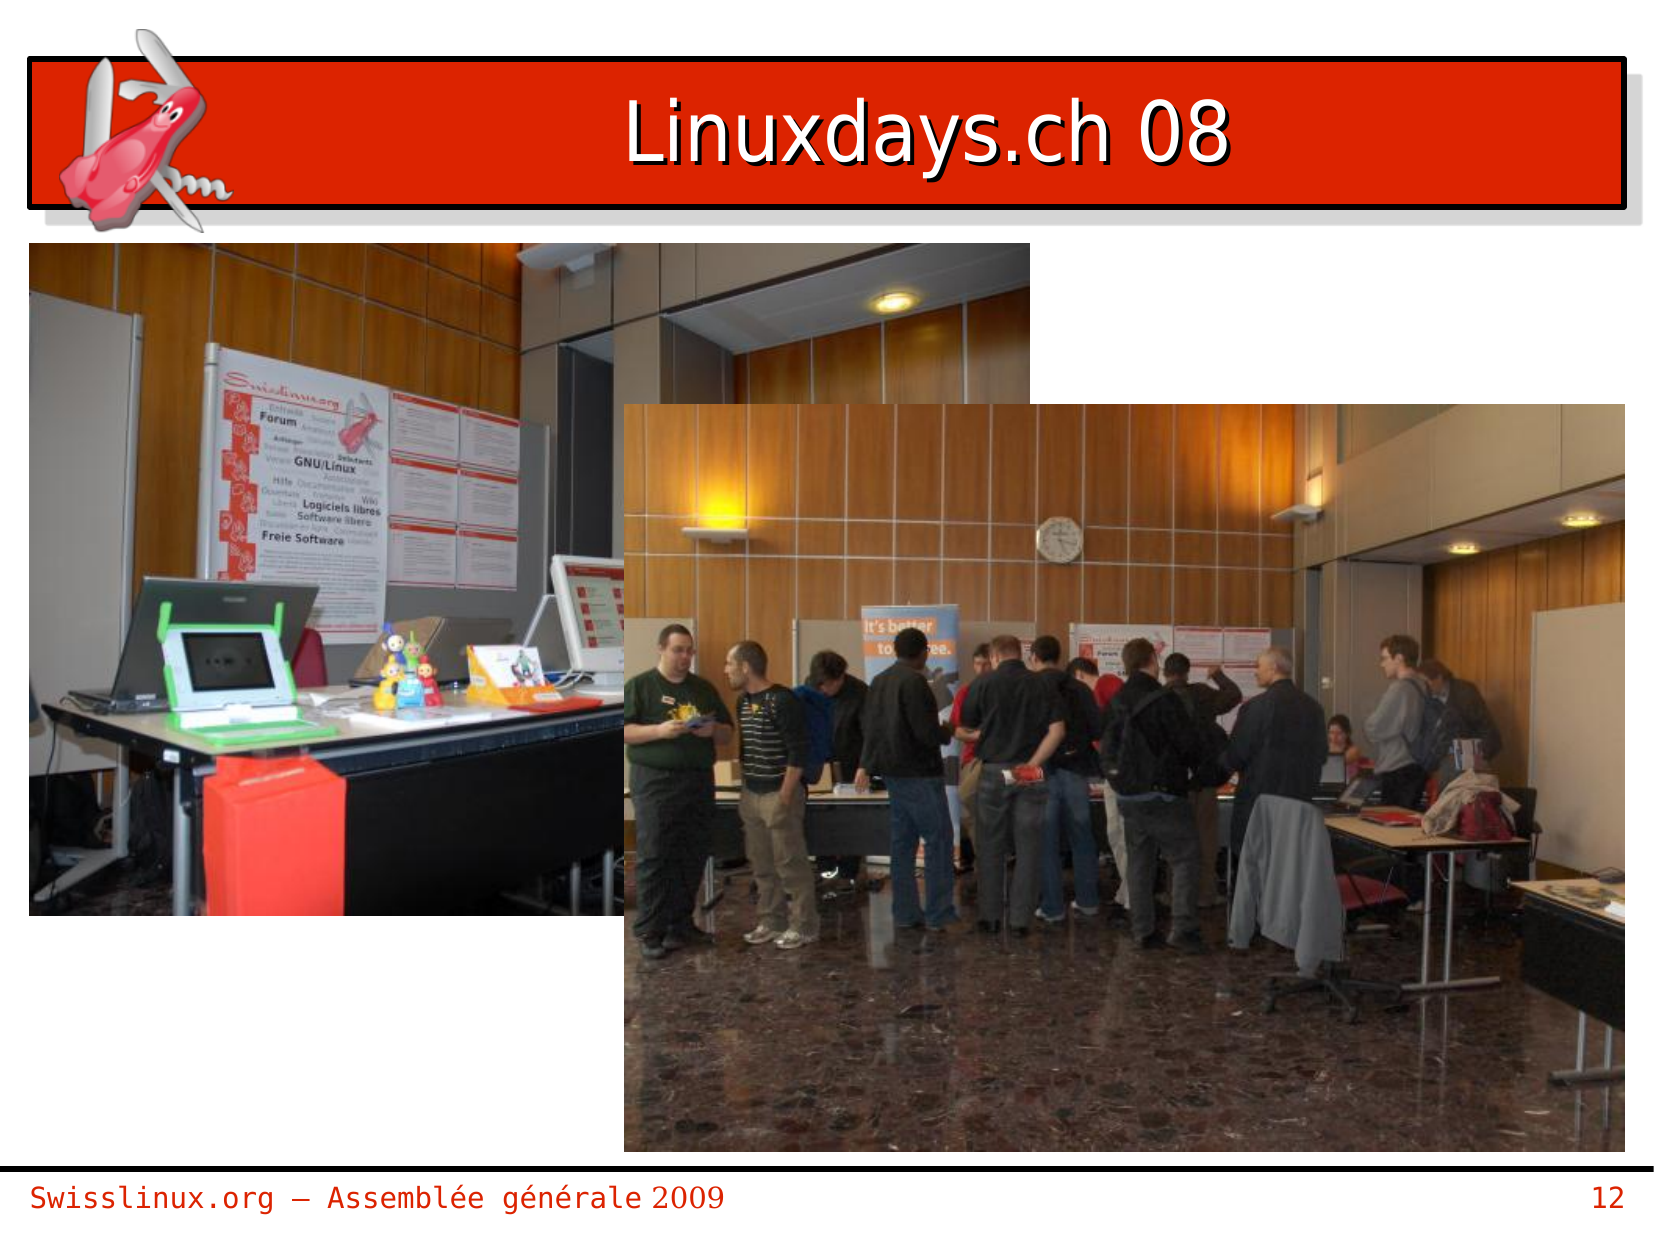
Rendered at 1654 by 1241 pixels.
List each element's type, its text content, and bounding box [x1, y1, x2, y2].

picture [29, 243, 1625, 1152]
picture [59, 29, 234, 233]
title Linuxdays.ch 08 [259, 84, 1595, 182]
